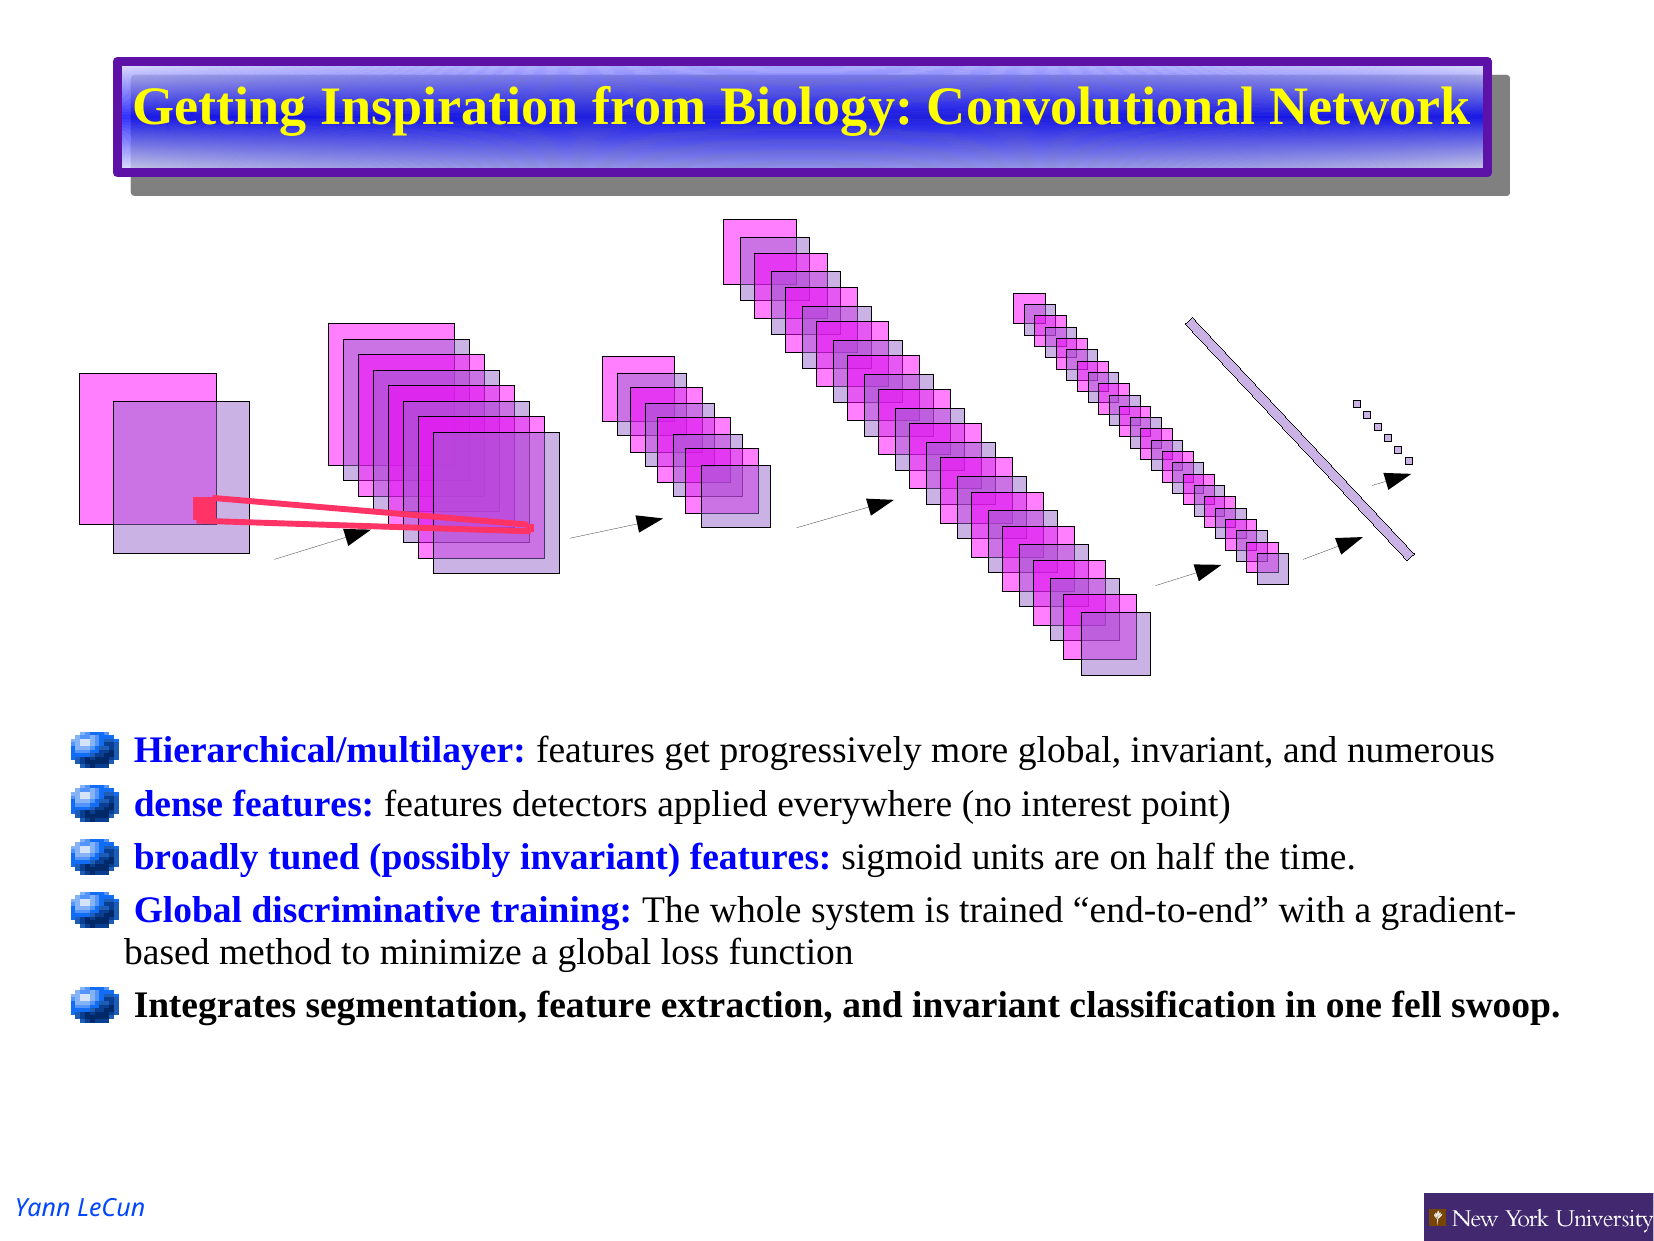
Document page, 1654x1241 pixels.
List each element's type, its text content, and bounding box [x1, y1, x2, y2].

picture [1424, 1193, 1654, 1241]
text_box Hierarchical/multilayer: features get progressively more global, invariant, and numerous dense features: features detectors applied everywhere (no interest point) broadly tuned (possibly invariant) features: sigmoid units are on half the time. Global discriminative training: The whole system is trained “end-to-end” with a gradient-based method to minimize a global loss function Integrates segmentation, feature extraction, and invariant classification in one fell swoop. [71, 729, 1597, 1112]
text_box [602, 356, 771, 528]
text_box [388, 516, 509, 527]
text_box [723, 219, 1151, 676]
text_box [1185, 317, 1415, 561]
text_box Getting Inspiration from Biology: Convolutional Network [117, 61, 1488, 173]
text_box [79, 373, 250, 554]
text_box [328, 323, 560, 574]
text_box [1394, 446, 1402, 454]
text_box [1013, 293, 1289, 585]
text_box [1374, 423, 1382, 431]
text_box [1405, 457, 1413, 465]
text_box [1384, 434, 1392, 442]
text_box [1353, 400, 1361, 408]
text_box [1363, 411, 1371, 419]
